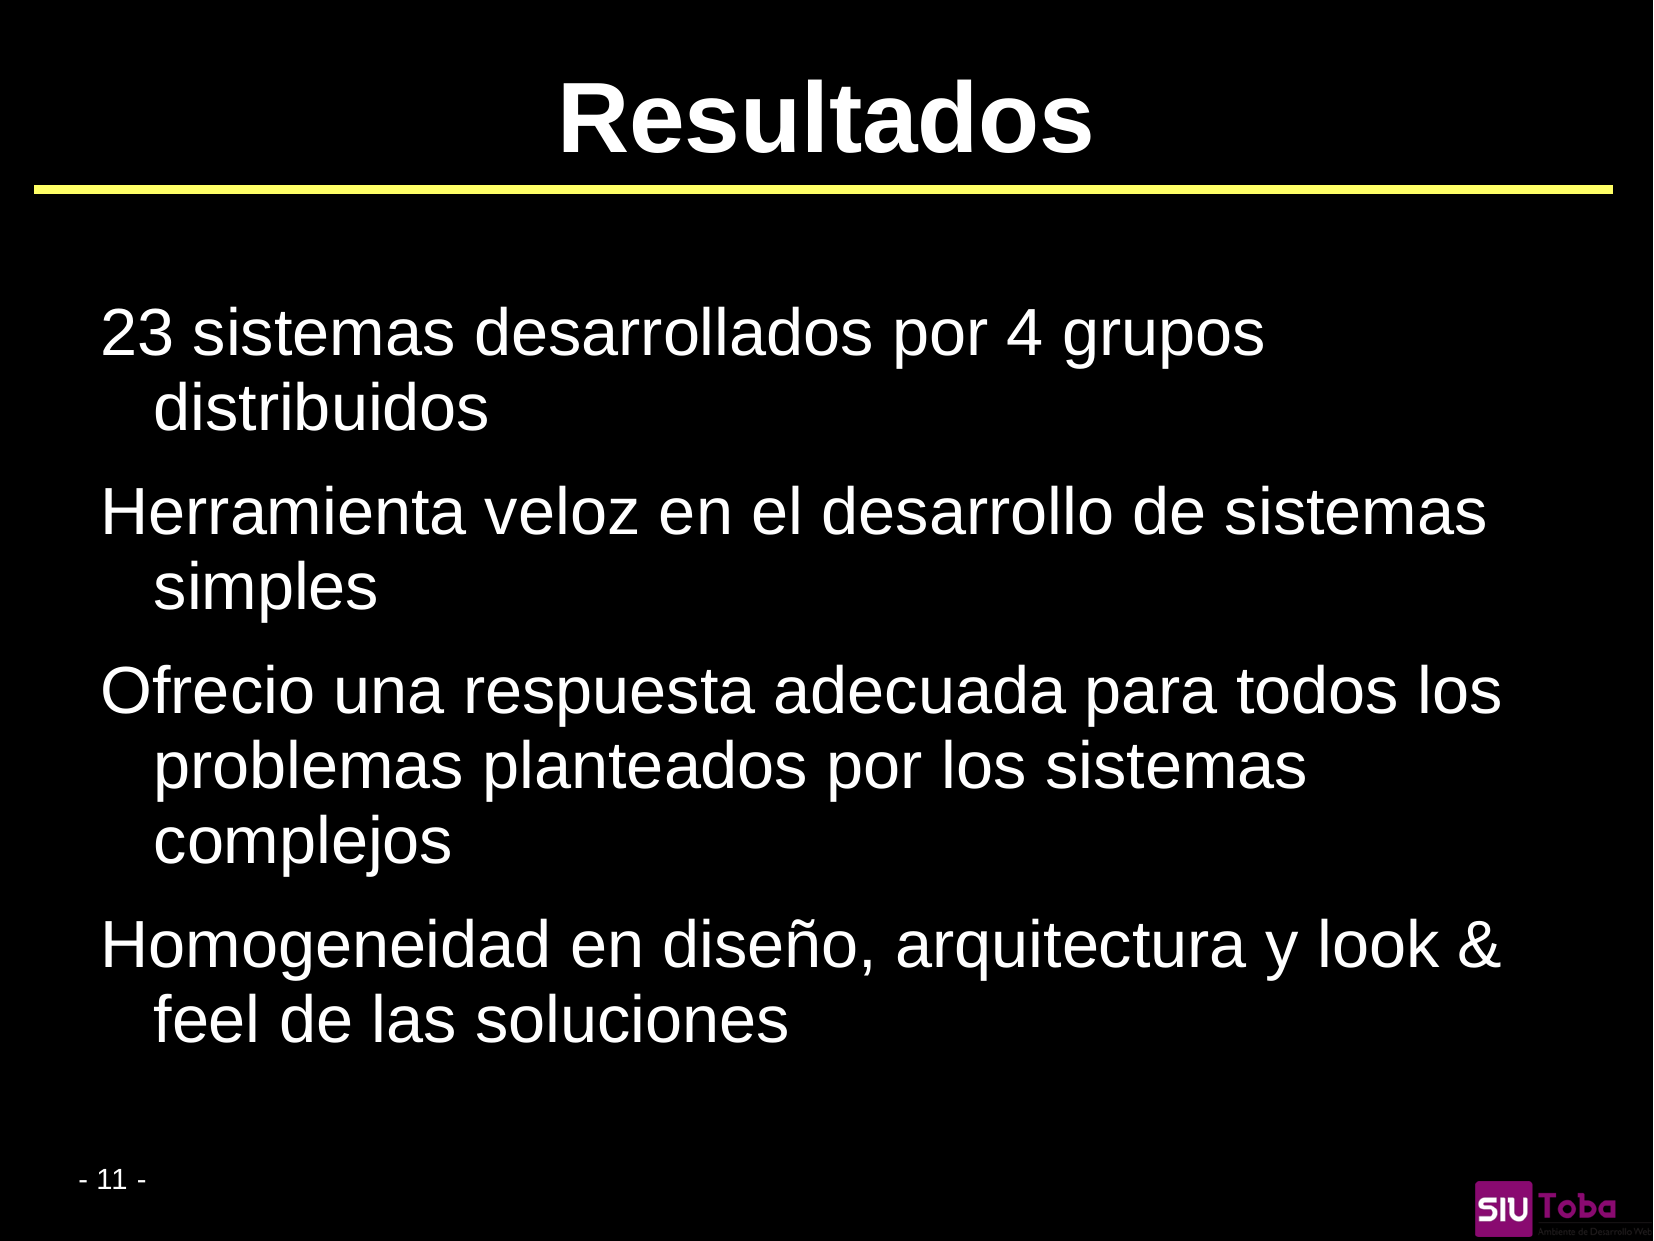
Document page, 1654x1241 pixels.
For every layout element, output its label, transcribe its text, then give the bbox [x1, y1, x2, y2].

picture [1475, 1181, 1652, 1237]
title Resultados [58, 54, 1594, 181]
list 23 sistemas desarrollados por 4 grupos distribuidos Herramienta veloz en el desarrollo de sistemas simples Ofrecio una respuesta adecuada para todos los problemas planteados por los sistemas complejos Homogeneidad en diseño, arquitectura y look & feel de las soluciones [82, 295, 1565, 1095]
